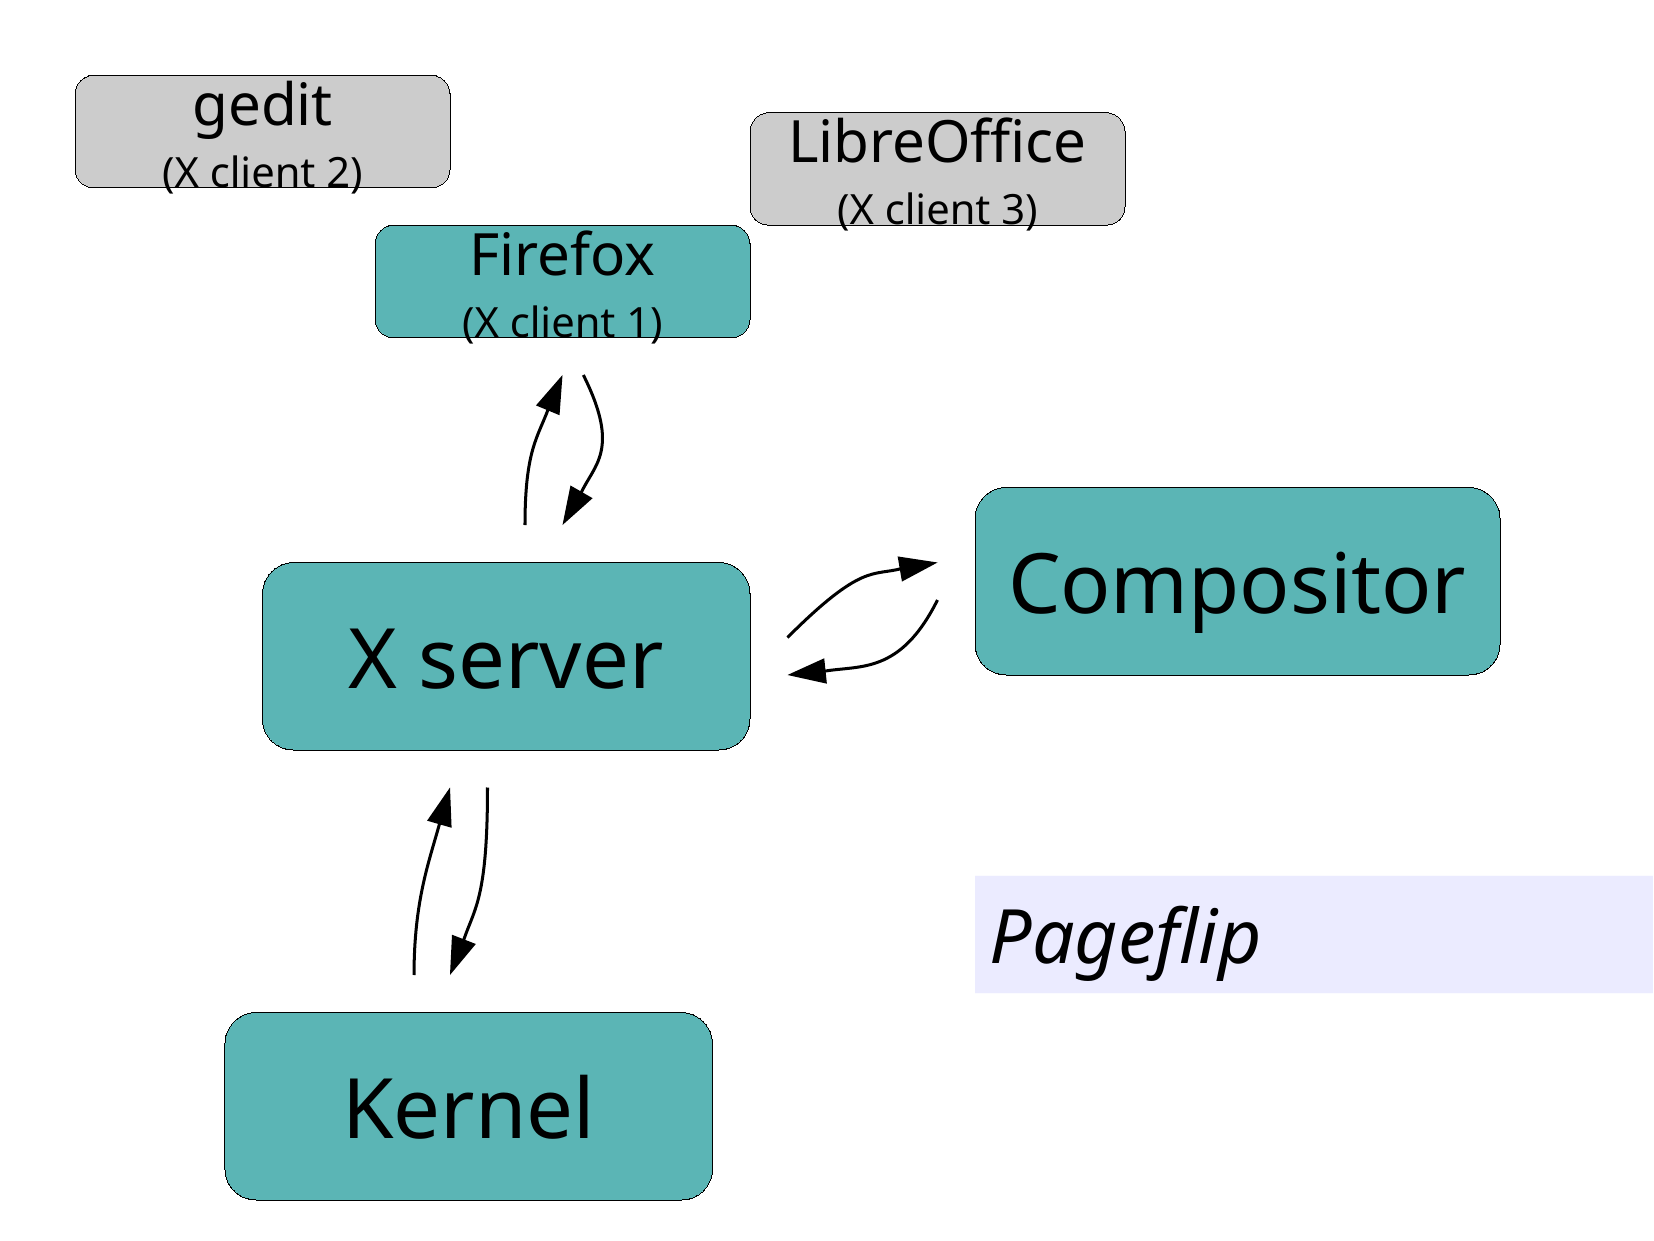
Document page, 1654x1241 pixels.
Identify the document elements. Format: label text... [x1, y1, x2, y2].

text_box Firefox (X client 1) [389, 225, 738, 230]
text_box X server [279, 562, 733, 570]
text_box LibreOffice (X client 3) [764, 112, 1113, 117]
text_box Pageflip [975, 875, 1653, 879]
text_box Compositor [990, 487, 1486, 495]
text_box Kernel [239, 1012, 699, 1020]
text_box gedit (X client 2) [87, 75, 442, 80]
